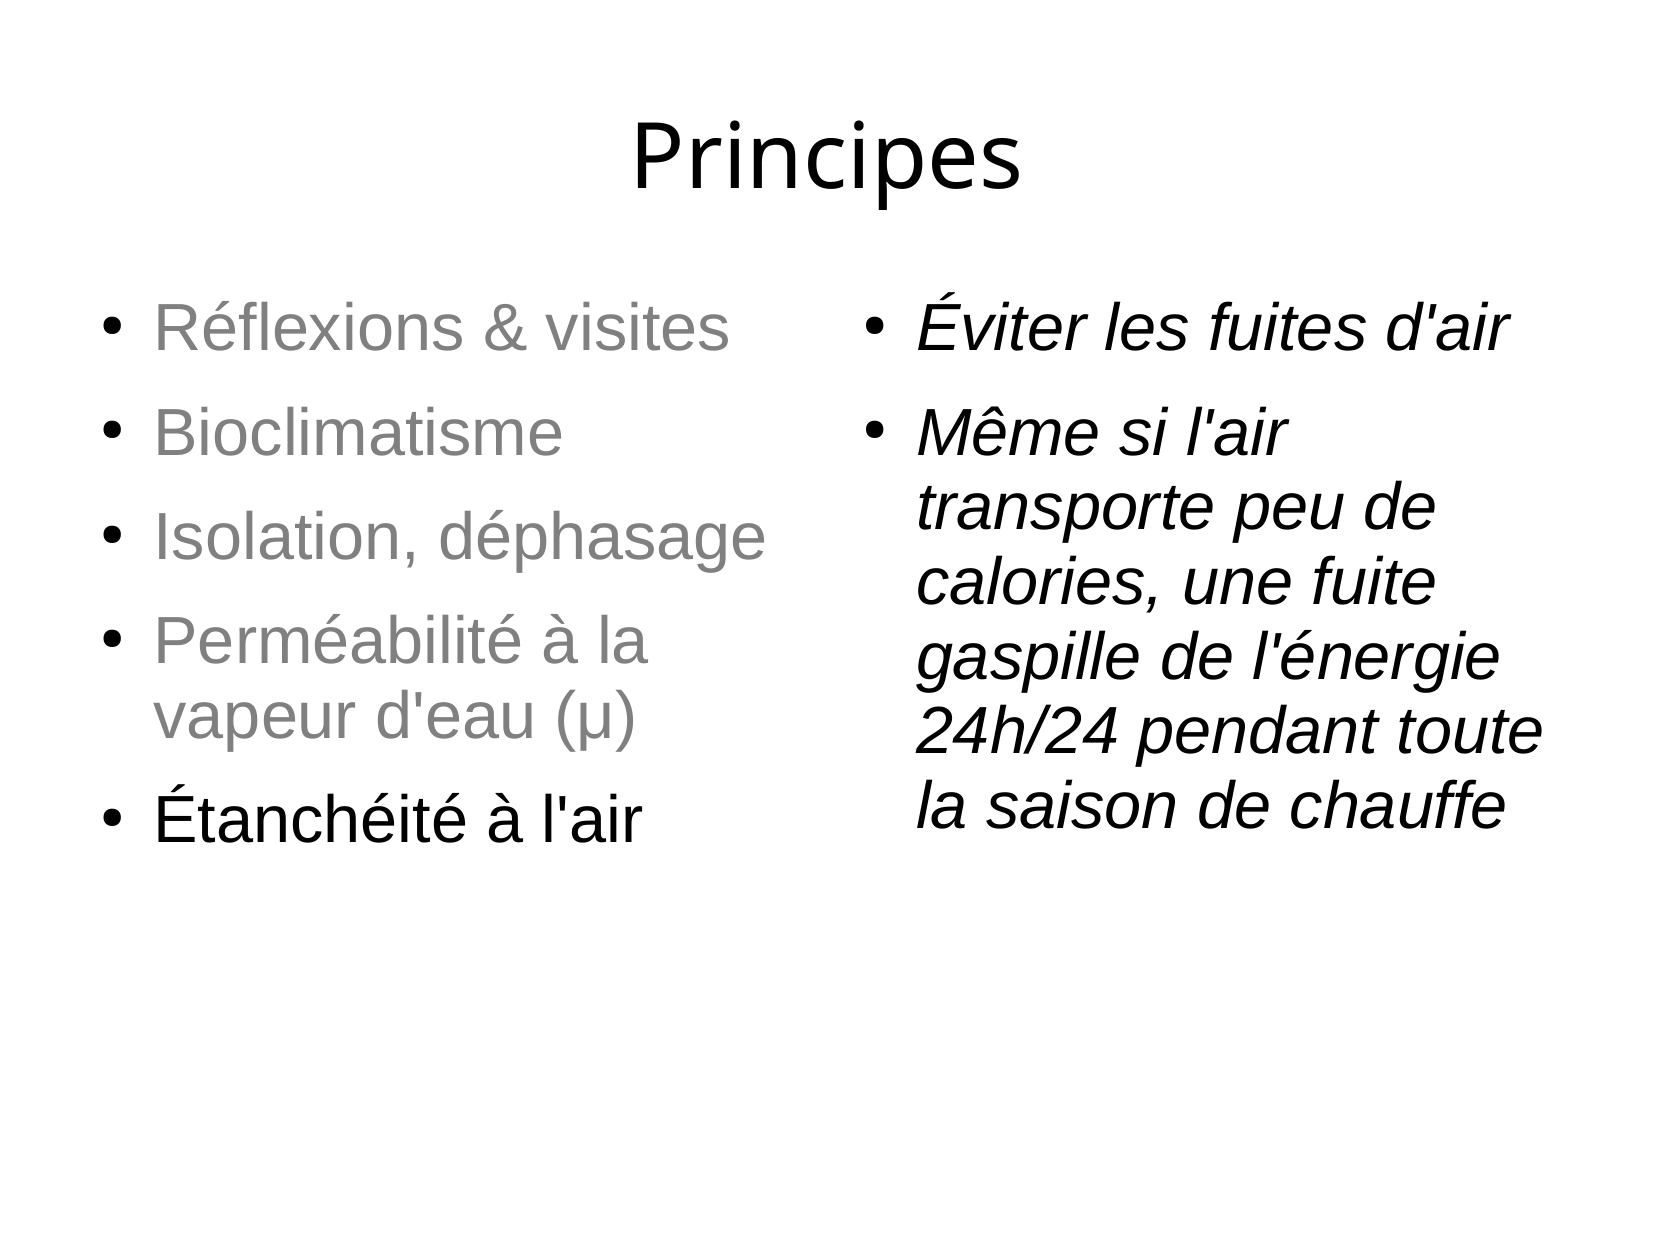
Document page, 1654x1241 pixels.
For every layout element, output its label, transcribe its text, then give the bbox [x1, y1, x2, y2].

list Éviter les fuites d'air Même si l'air transporte peu de calories, une fuite gaspille de l'énergie 24h/24 pendant toute la saison de chauffe [845, 290, 1572, 1010]
list Réflexions & visites Bioclimatisme Isolation, déphasage Perméabilité à la vapeur d'eau (μ) Étanchéité à l'air [82, 290, 809, 1193]
title Principes [82, 49, 1571, 257]
